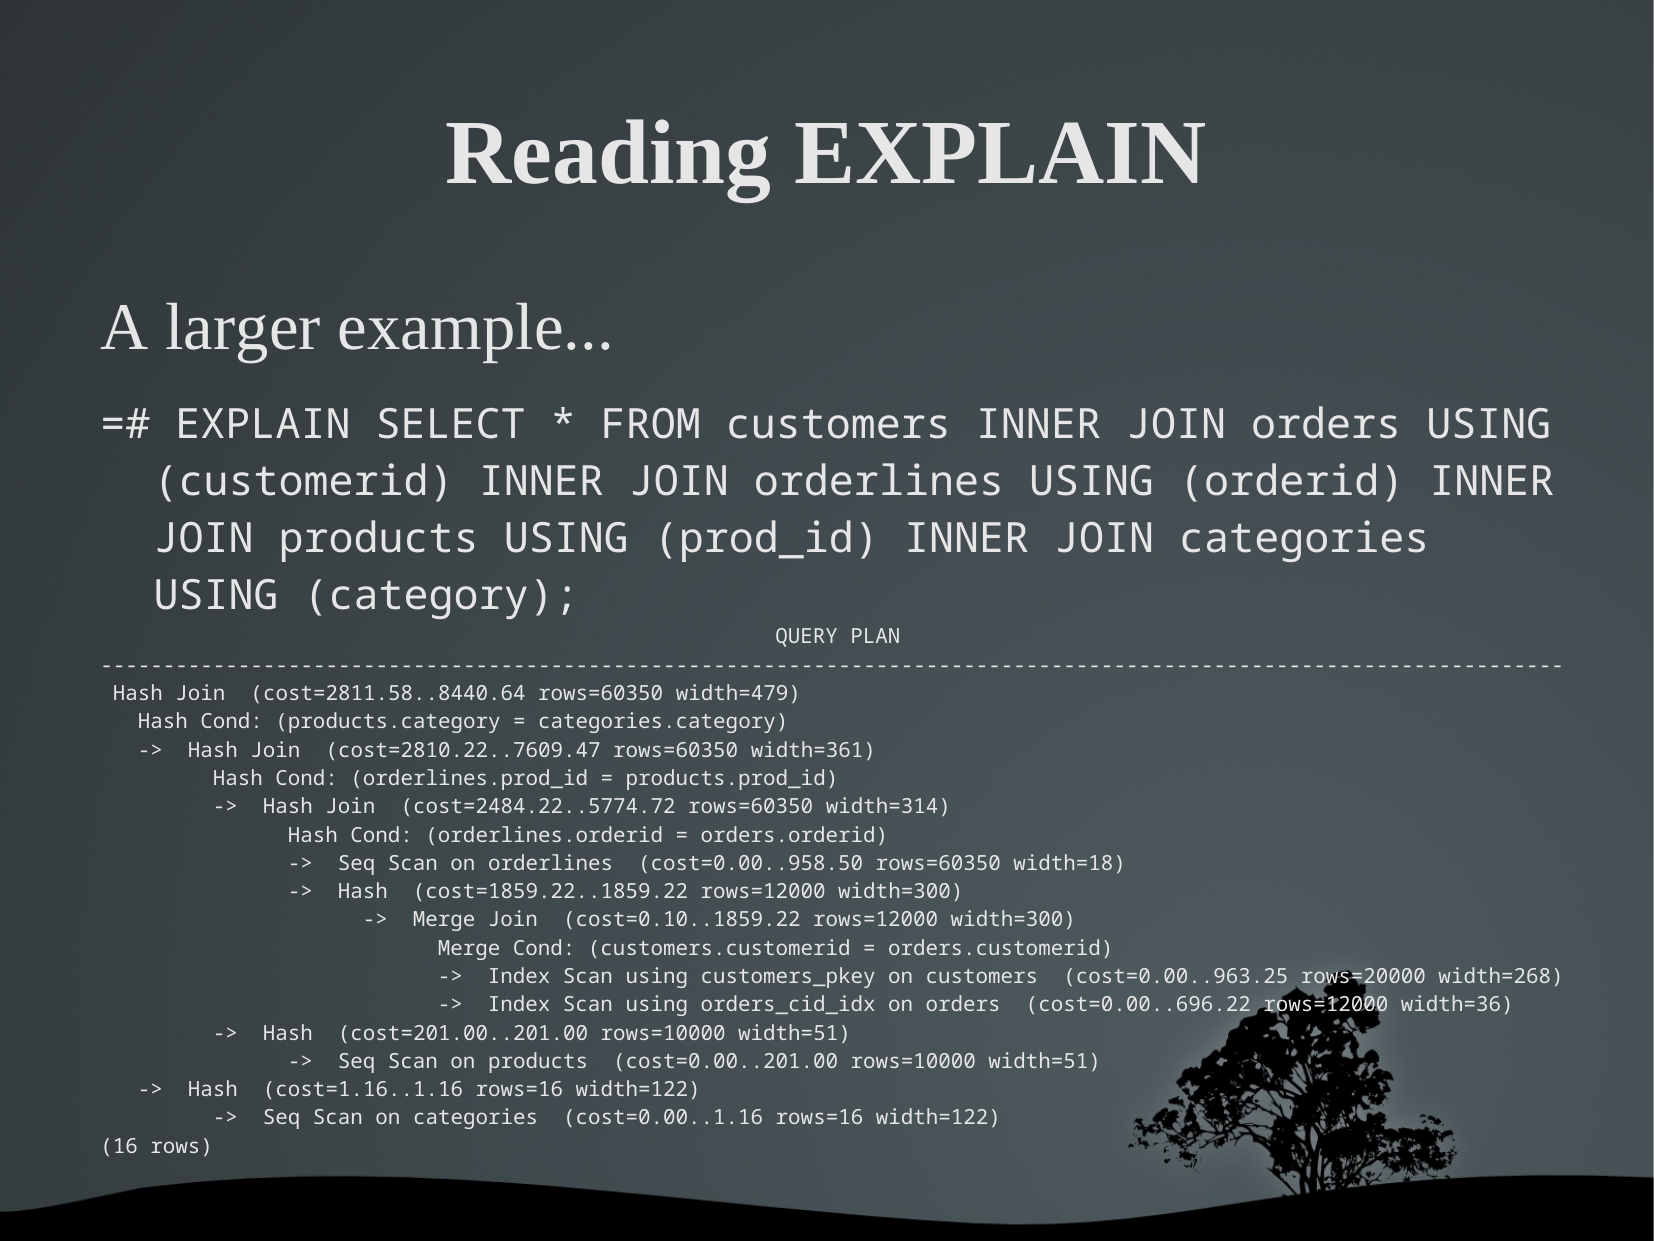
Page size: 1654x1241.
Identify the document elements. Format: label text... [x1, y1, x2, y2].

title Reading EXPLAIN [82, 56, 1571, 250]
picture [0, 0, 1654, 1241]
list A larger example... =# EXPLAIN SELECT * FROM customers INNER JOIN orders USING (customerid) INNER JOIN orderlines USING (orderid) INNER JOIN products USING (prod_id) INNER JOIN categories USING (category); QUERY PLAN --------------------------------------------------------------------------------------------------------------------- Hash Join (cost=2811.58..8440.64 rows=60350 width=479) Hash Cond: (products.category = categories.category) -> Hash Join (cost=2810.22..7609.47 rows=60350 width=361) Hash Cond: (orderlines.prod_id = products.prod_id) -> Hash Join (cost=2484.22..5774.72 rows=60350 width=314) Hash Cond: (orderlines.orderid = orders.orderid) -> Seq Scan on orderlines (cost=0.00..958.50 rows=60350 width=18) -> Hash (cost=1859.22..1859.22 rows=12000 width=300) -> Merge Join (cost=0.10..1859.22 rows=12000 width=300) Merge Cond: (customers.customerid = orders.customerid) -> Index Scan using customers_pkey on customers (cost=0.00..963.25 rows=20000 width=268) -> Index Scan using orders_cid_idx on orders (cost=0.00..696.22 rows=12000 width=36) -> Hash (cost=201.00..201.00 rows=10000 width=51) -> Seq Scan on products (cost=0.00..201.00 rows=10000 width=51) -> Hash (cost=1.16..1.16 rows=16 width=122) -> Seq Scan on categories (cost=0.00..1.16 rows=16 width=122) (16 rows) [82, 290, 1571, 1094]
